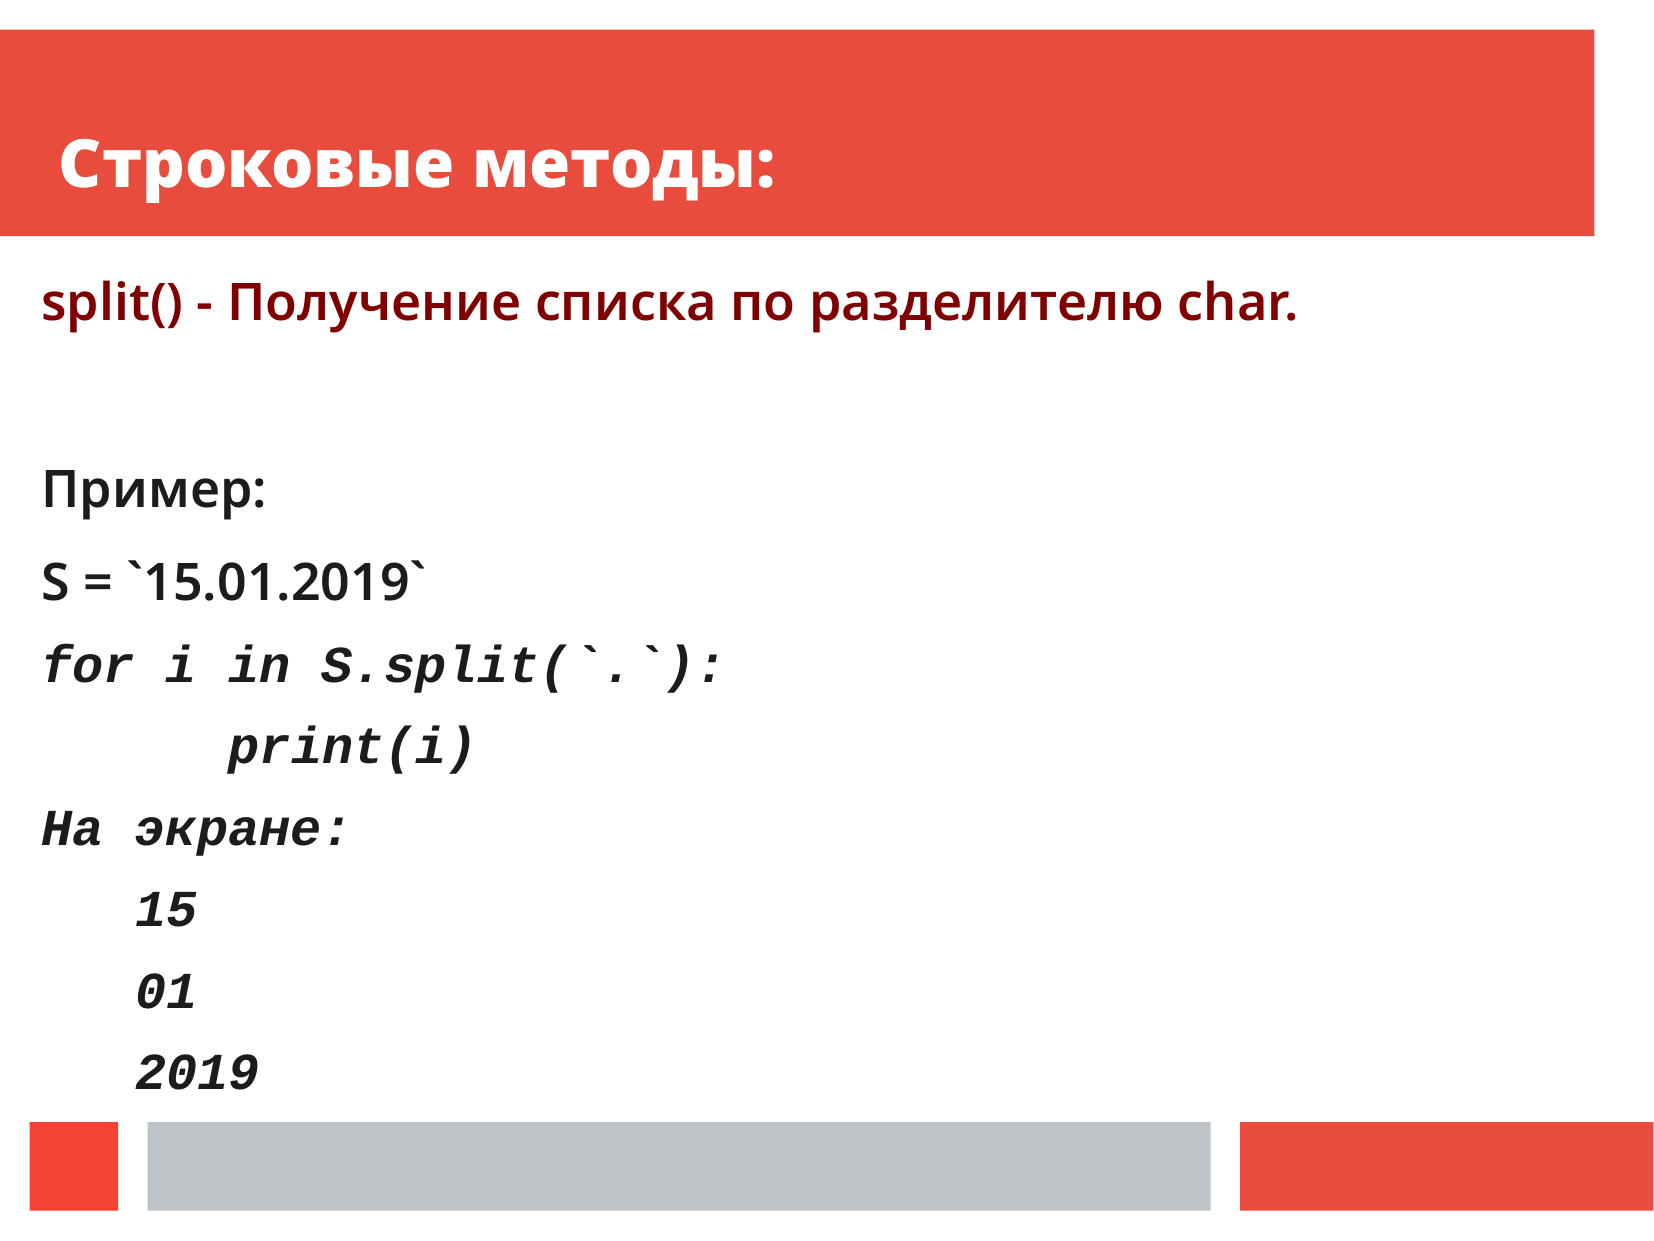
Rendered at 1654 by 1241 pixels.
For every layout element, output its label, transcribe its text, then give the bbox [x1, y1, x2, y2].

list split() - Получение списка по разделителю char. Пример: S = `15.01.2019` for i in S.split(`.`): print(i) На экране: 15 01 2019 [41, 259, 1630, 1111]
title Строковые методы: [59, 59, 1595, 207]
